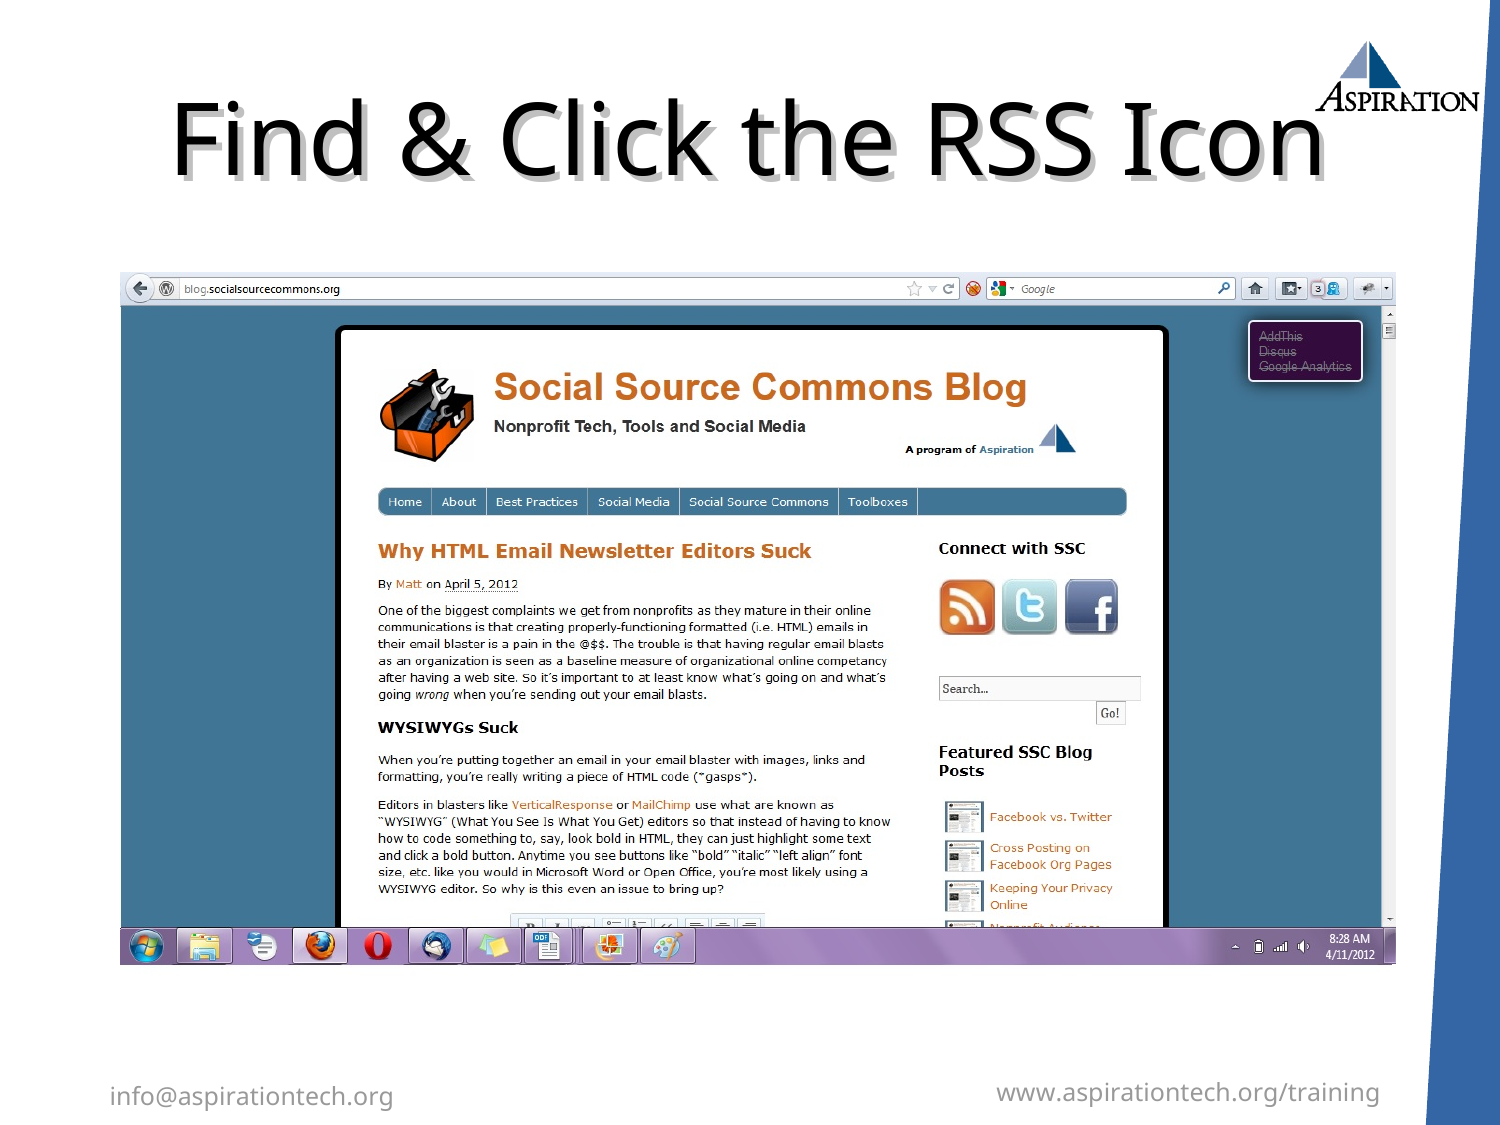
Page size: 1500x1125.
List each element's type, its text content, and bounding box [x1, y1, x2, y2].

picture [120, 272, 1396, 990]
title Find & Click the RSS Icon [49, 37, 1448, 224]
picture [1448, 41, 1480, 120]
